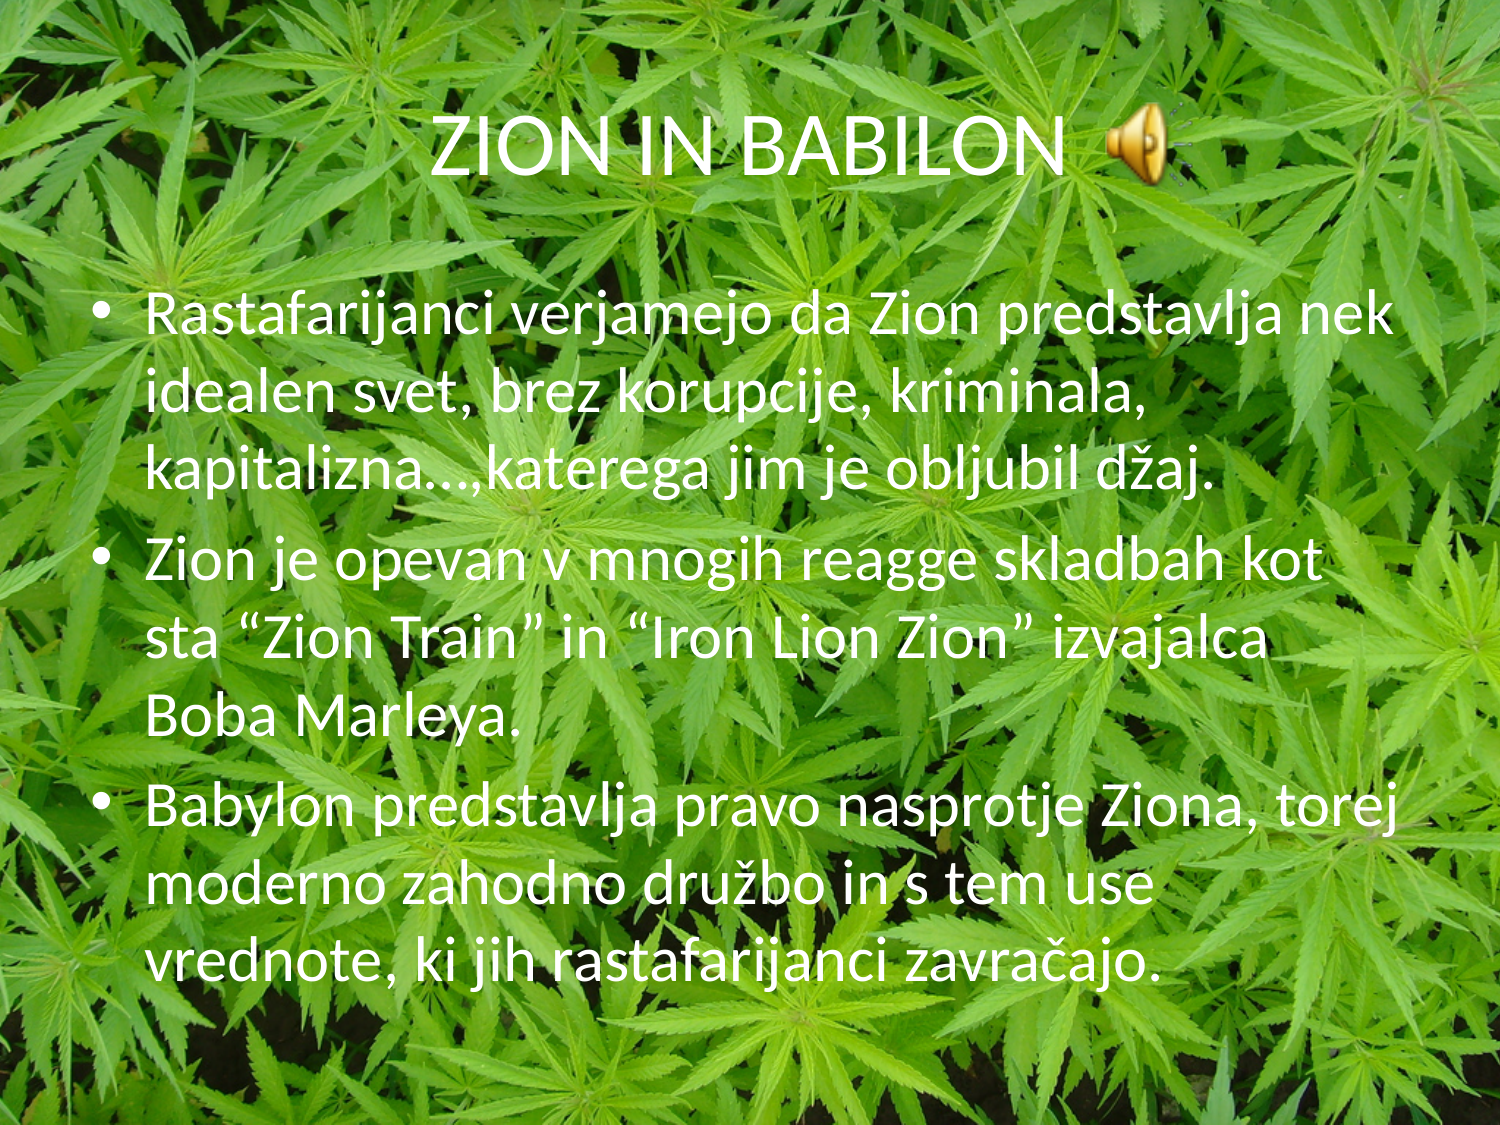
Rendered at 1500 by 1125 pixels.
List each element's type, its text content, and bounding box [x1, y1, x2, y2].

picture [0, 0, 1500, 1125]
title ZION IN BABILON [75, 45, 1425, 233]
list Rastafarijanci verjamejo da Zion predstavlja nek idealen svet, brez korupcije, kriminala, kapitalizna…,katerega jim je obljubil džaj. Zion je opevan v mnogih reagge skladbah kot sta “Zion Train” in “Iron Lion Zion” izvajalca Boba Marleya. Babylon predstavlja pravo nasprotje Ziona, torej moderno zahodno družbo in s tem use vrednote, ki jih rastafarijanci zavračajo. [75, 262, 1425, 1005]
